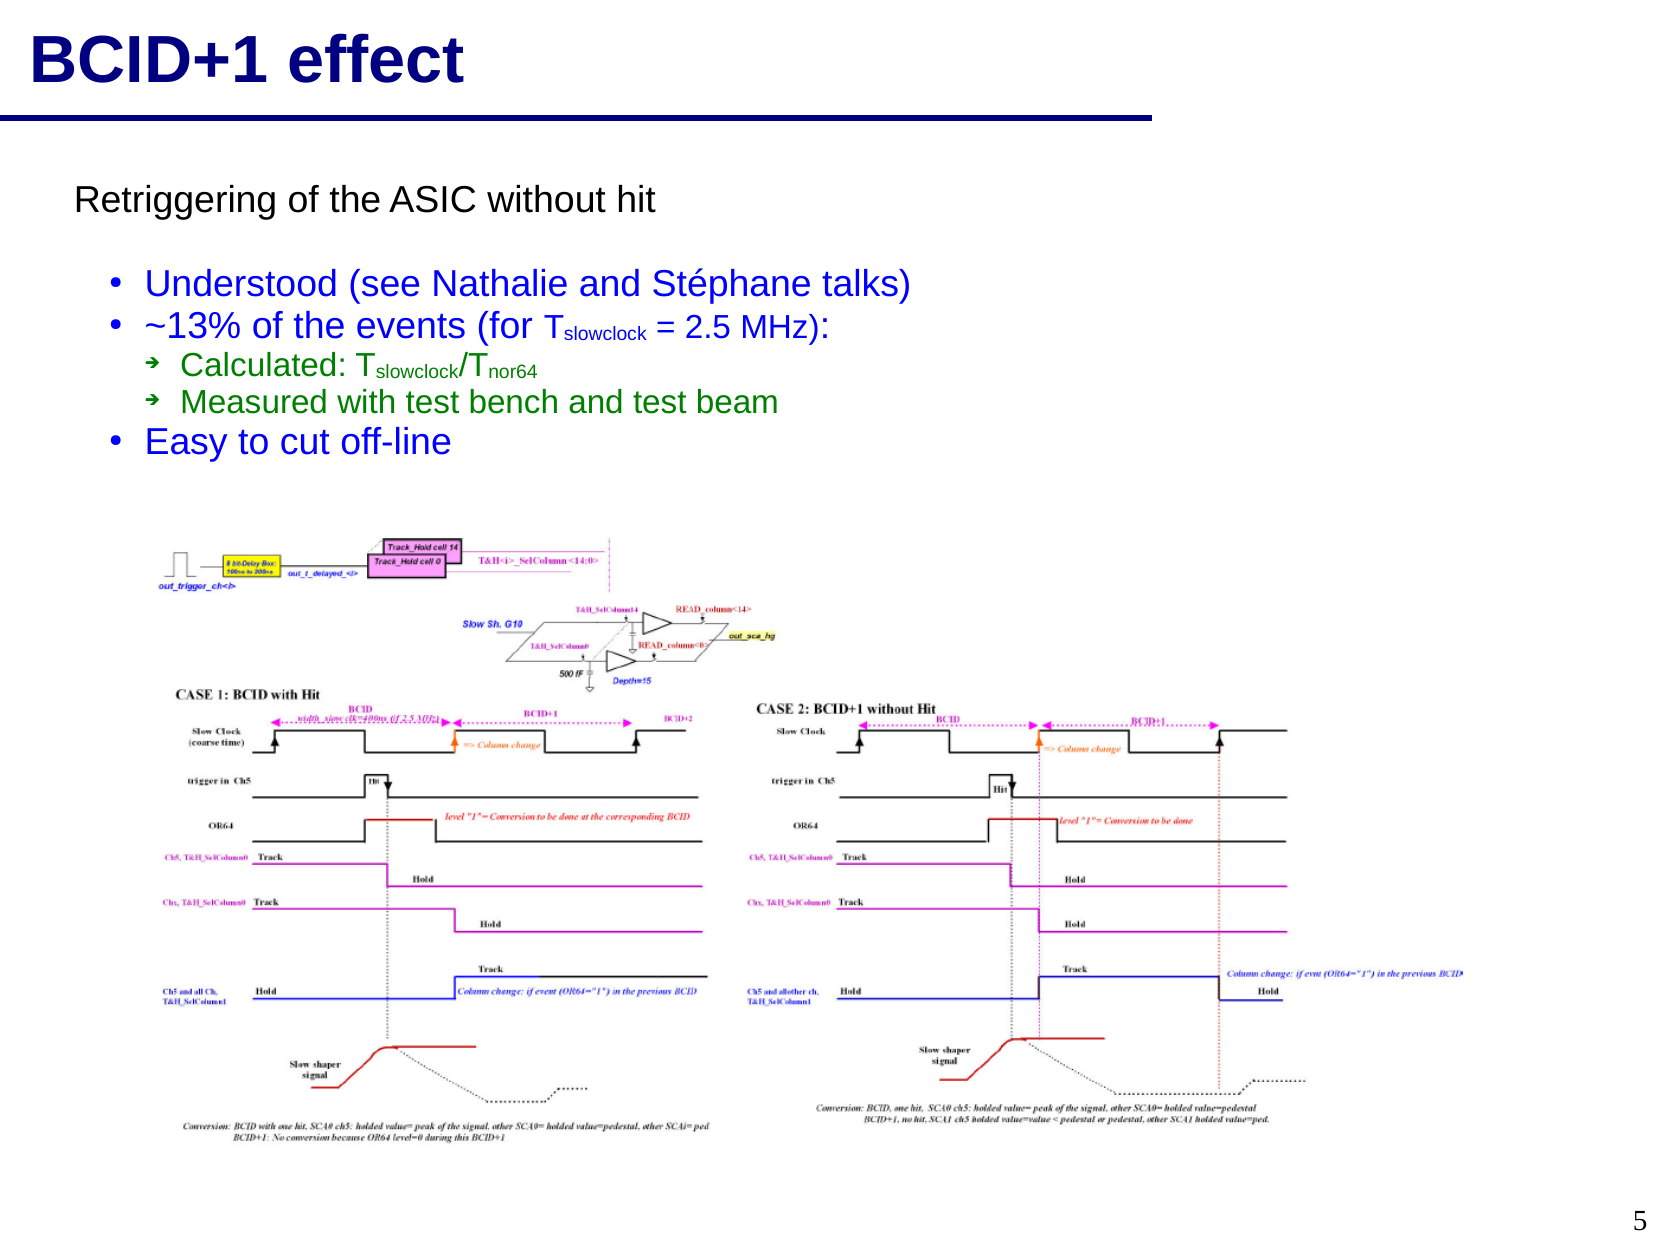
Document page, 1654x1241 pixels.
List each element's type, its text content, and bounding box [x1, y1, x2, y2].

title BCID+1 effect [29, 0, 1625, 119]
text_box Retriggering of the ASIC without hit Understood (see Nathalie and Stéphane talks) ~13% of the events (for Tslowclock = 2.5 MHz): Calculated: Tslowclock/Tnor64 Measured with test bench and test beam Easy to cut off-line [59, 171, 1536, 492]
picture [135, 524, 1482, 1175]
